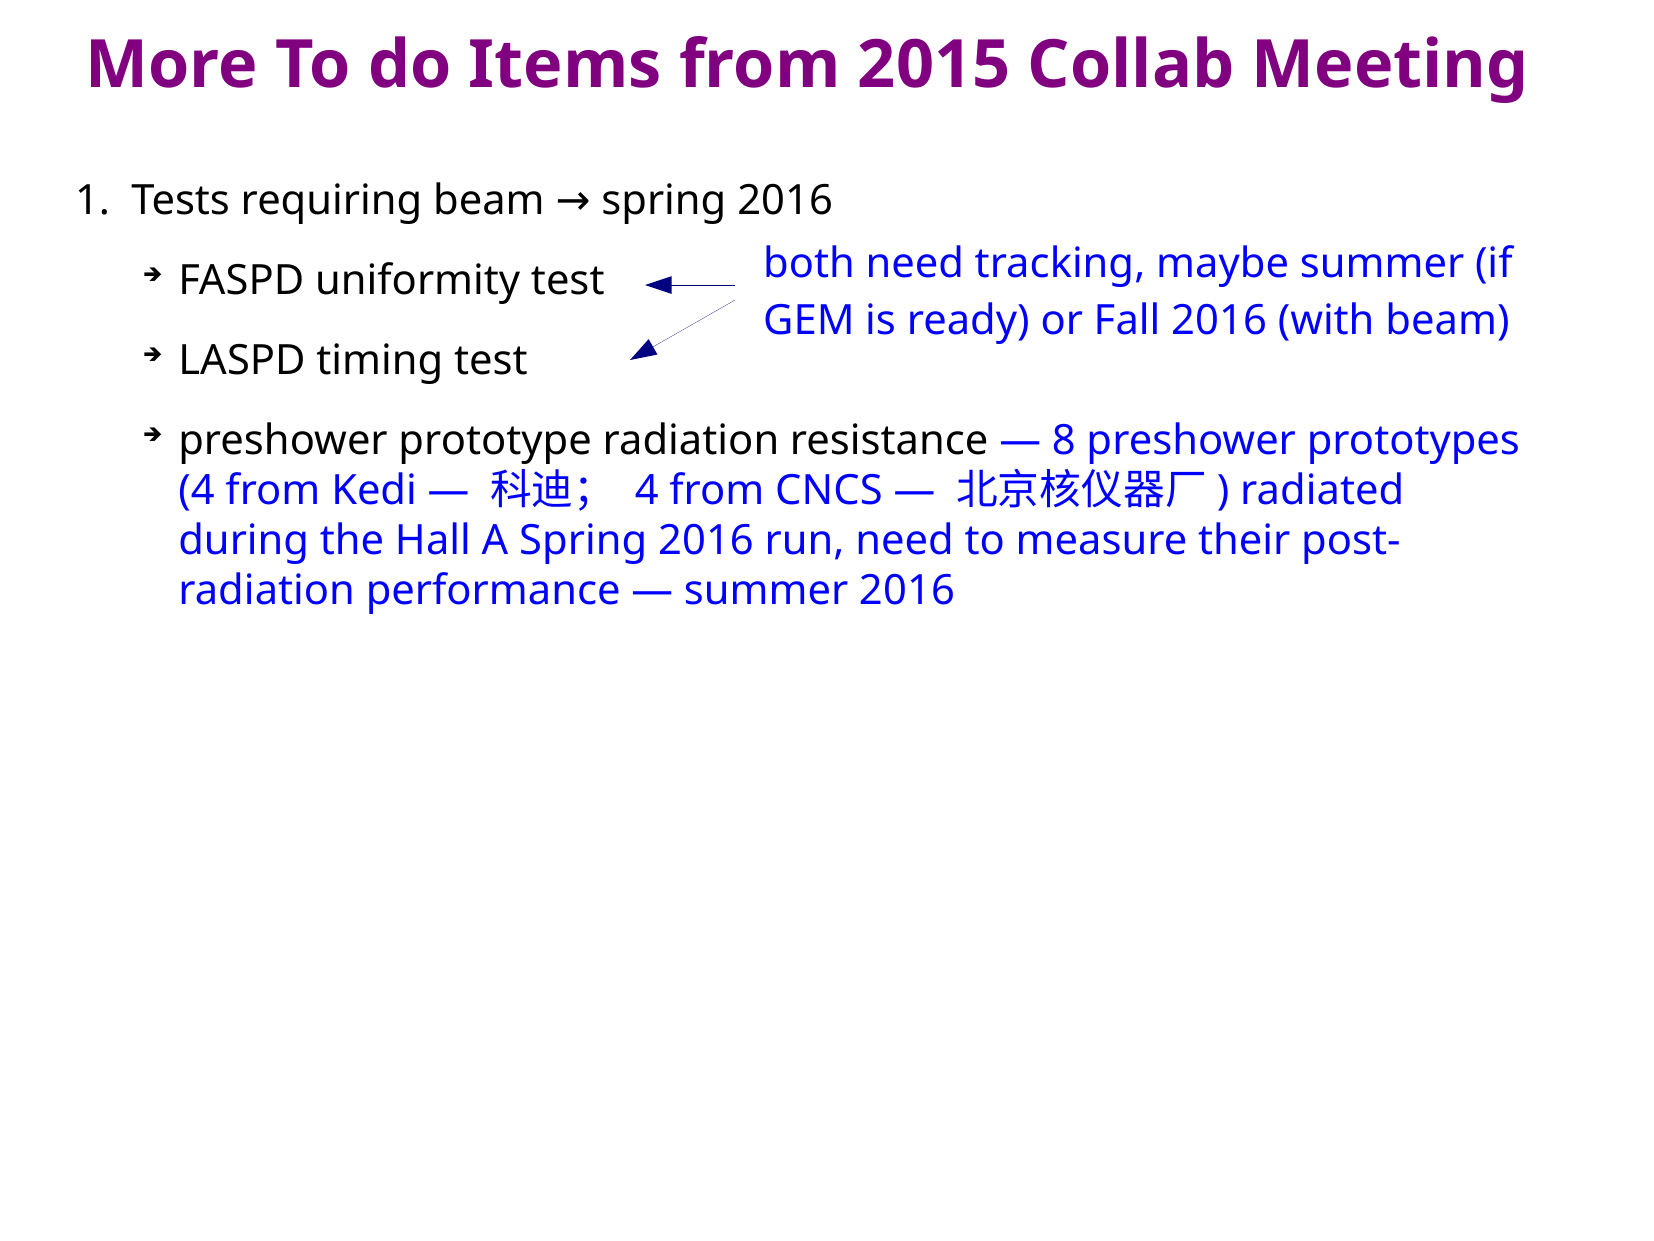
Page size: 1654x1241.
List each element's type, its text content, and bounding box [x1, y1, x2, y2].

text_box both need tracking, maybe summer (if GEM is ready) or Fall 2016 (with beam) [645, 225, 1538, 415]
text_box Tests requiring beam → spring 2016 FASPD uniformity test LASPD timing test preshower prototype radiation resistance ― 8 preshower prototypes (4 from Kedi ― 科迪； 4 from CNCS ― 北京核仪器厂) radiated during the Hall A Spring 2016 run, need to measure their post-radiation performance ― summer 2016 [59, 165, 1538, 713]
title More To do Items from 2015 Collab Meeting [0, 13, 1654, 152]
